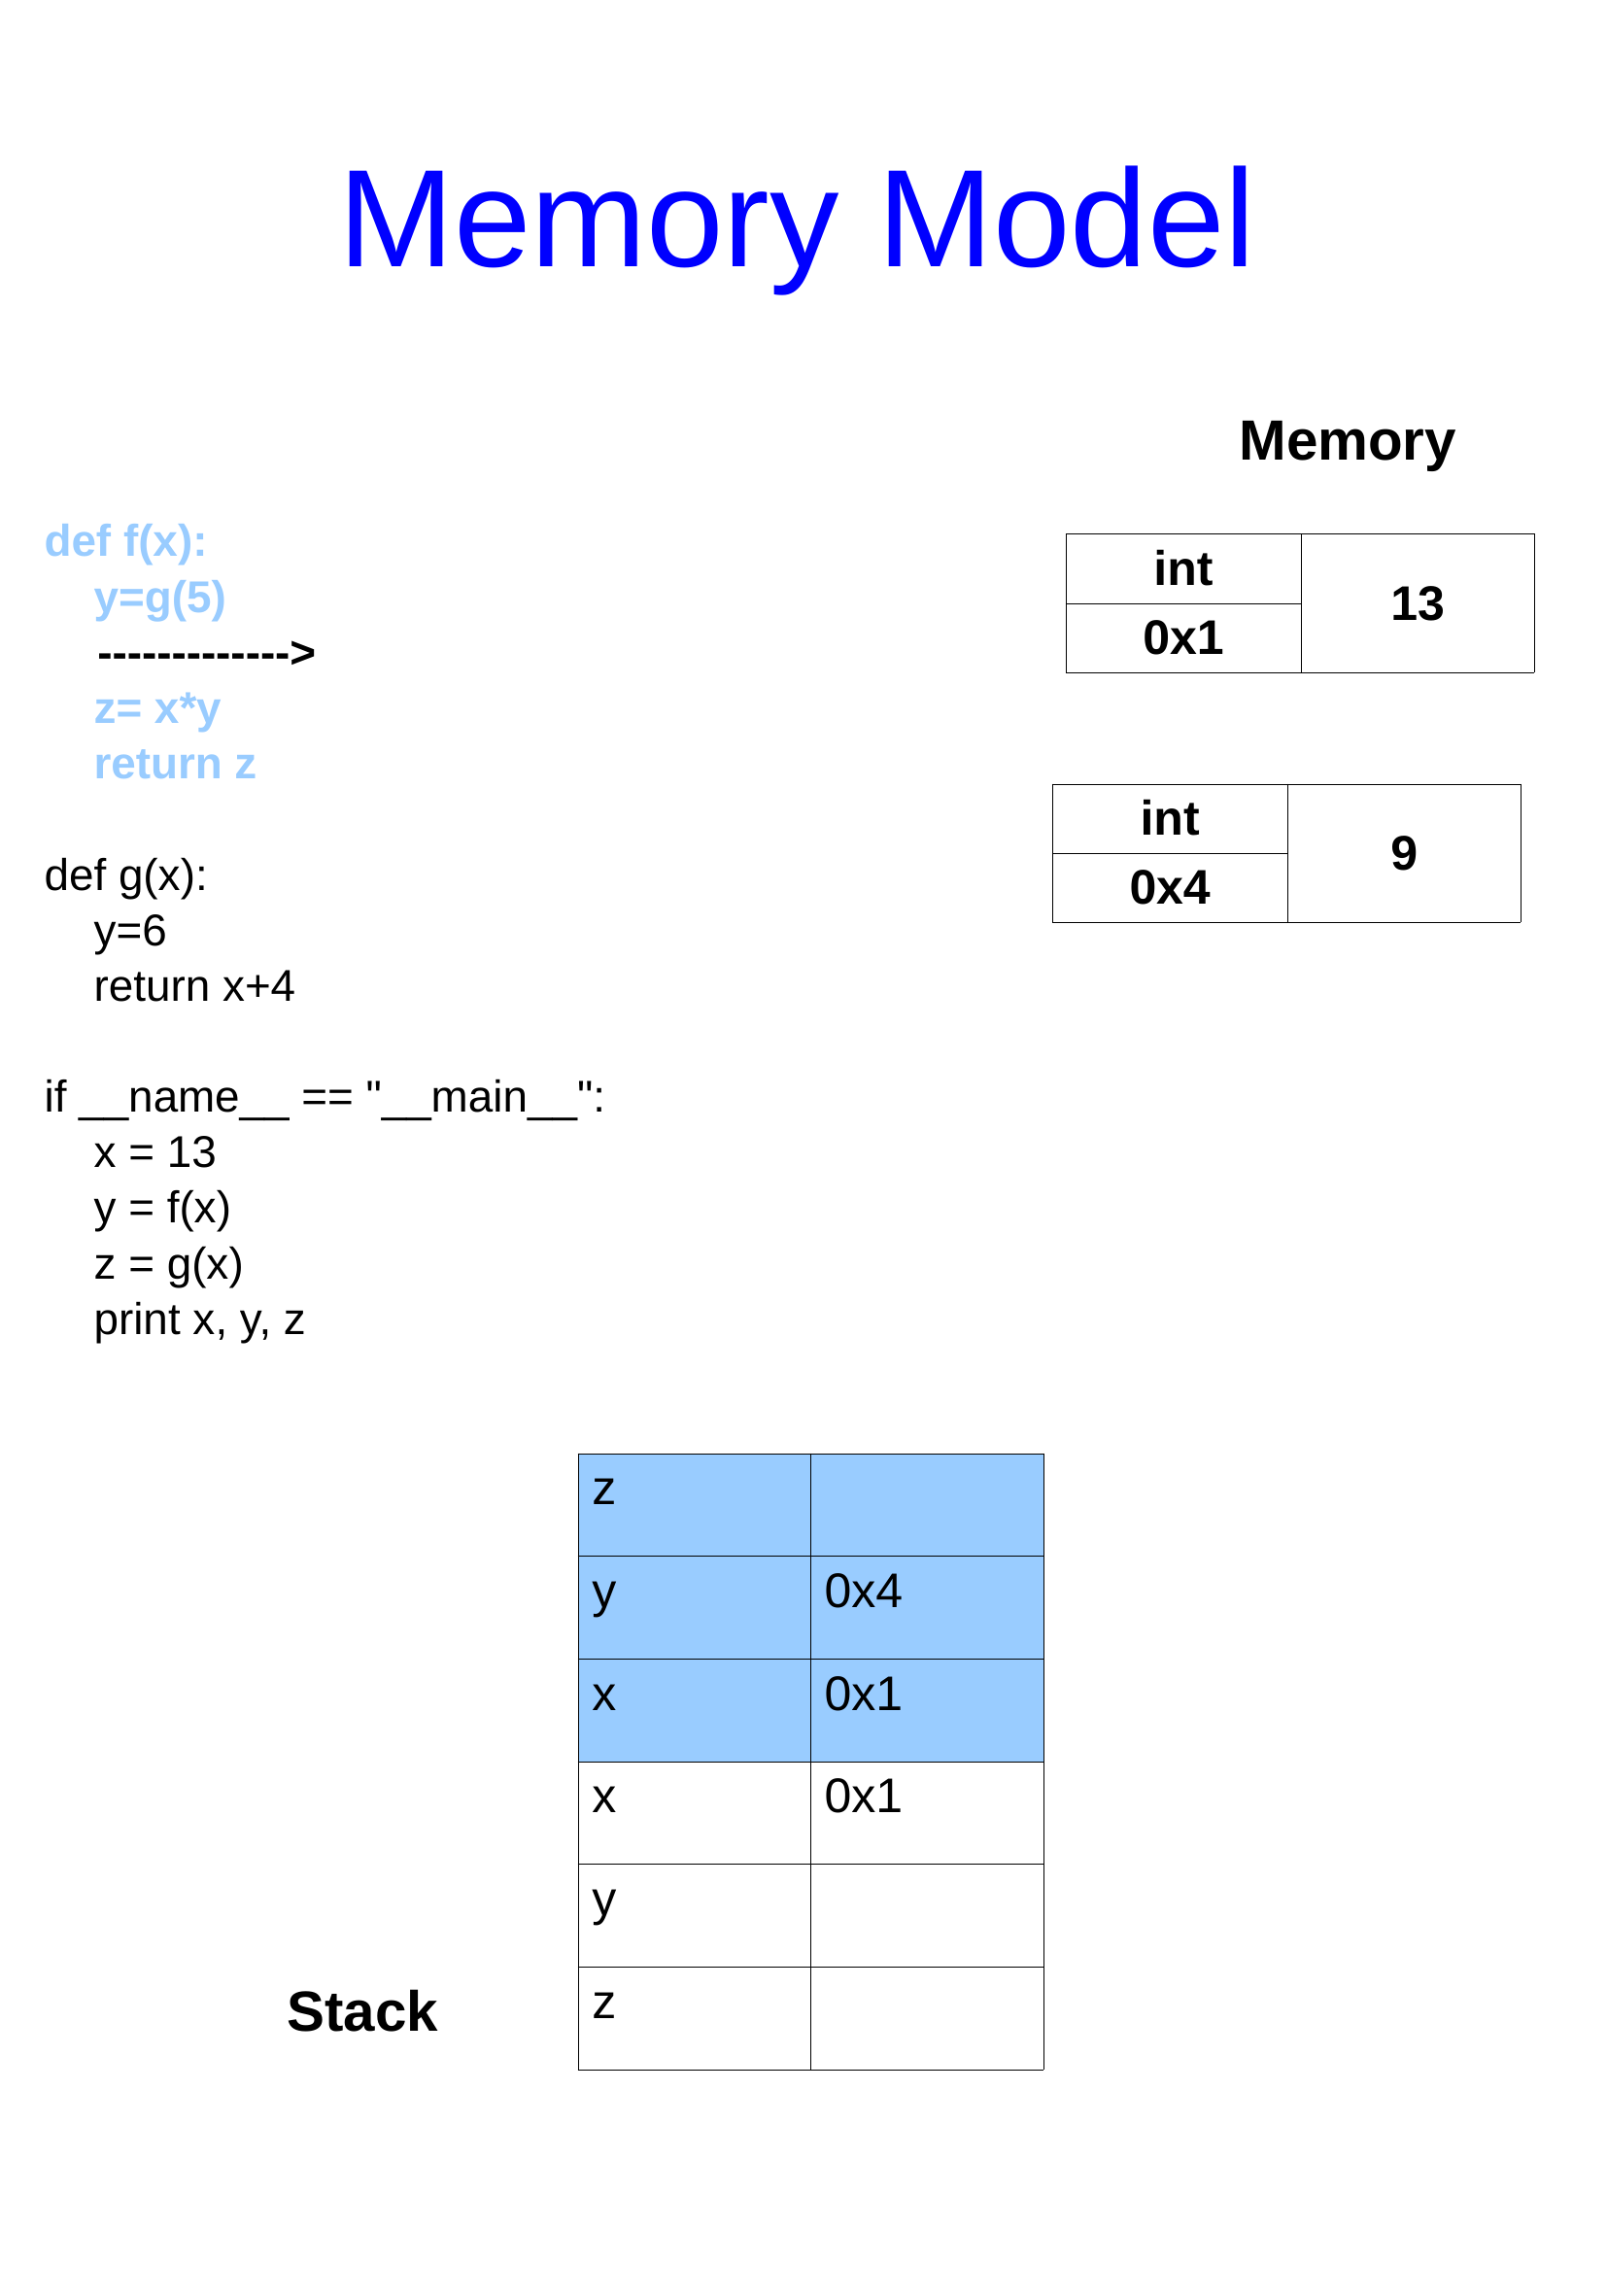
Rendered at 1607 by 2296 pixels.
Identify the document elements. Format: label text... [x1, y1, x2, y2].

table_cell [811, 1968, 1043, 2070]
table_cell z [579, 1968, 810, 2070]
table_cell 0x1 [811, 1763, 1043, 1864]
title Memory Model [74, 108, 1521, 328]
table_header 9 [1288, 785, 1521, 922]
table_header z [579, 1455, 810, 1556]
table_header 13 [1302, 534, 1534, 672]
table_header [811, 1455, 1043, 1556]
table_cell 0x1 [811, 1660, 1043, 1762]
table_cell [811, 1865, 1043, 1967]
table_cell y [579, 1865, 810, 1967]
table_cell 0x4 [811, 1557, 1043, 1659]
table_cell 0x1 [1067, 604, 1301, 672]
table_cell 0x4 [1053, 854, 1287, 922]
list def f(x): y=g(5) -------------> z= x*y return z def g(x): y=6 return x+4 if __name__ == "__main__": x = 13 y = f(x) z = g(x) print x, y, z [28, 516, 632, 1345]
table_header int [1067, 534, 1301, 603]
list Stack [218, 1979, 488, 2066]
table_cell x [579, 1660, 810, 1762]
list Memory [1170, 408, 1525, 488]
table_header int [1053, 785, 1287, 853]
table_cell y [579, 1557, 810, 1659]
table_cell x [579, 1763, 810, 1864]
